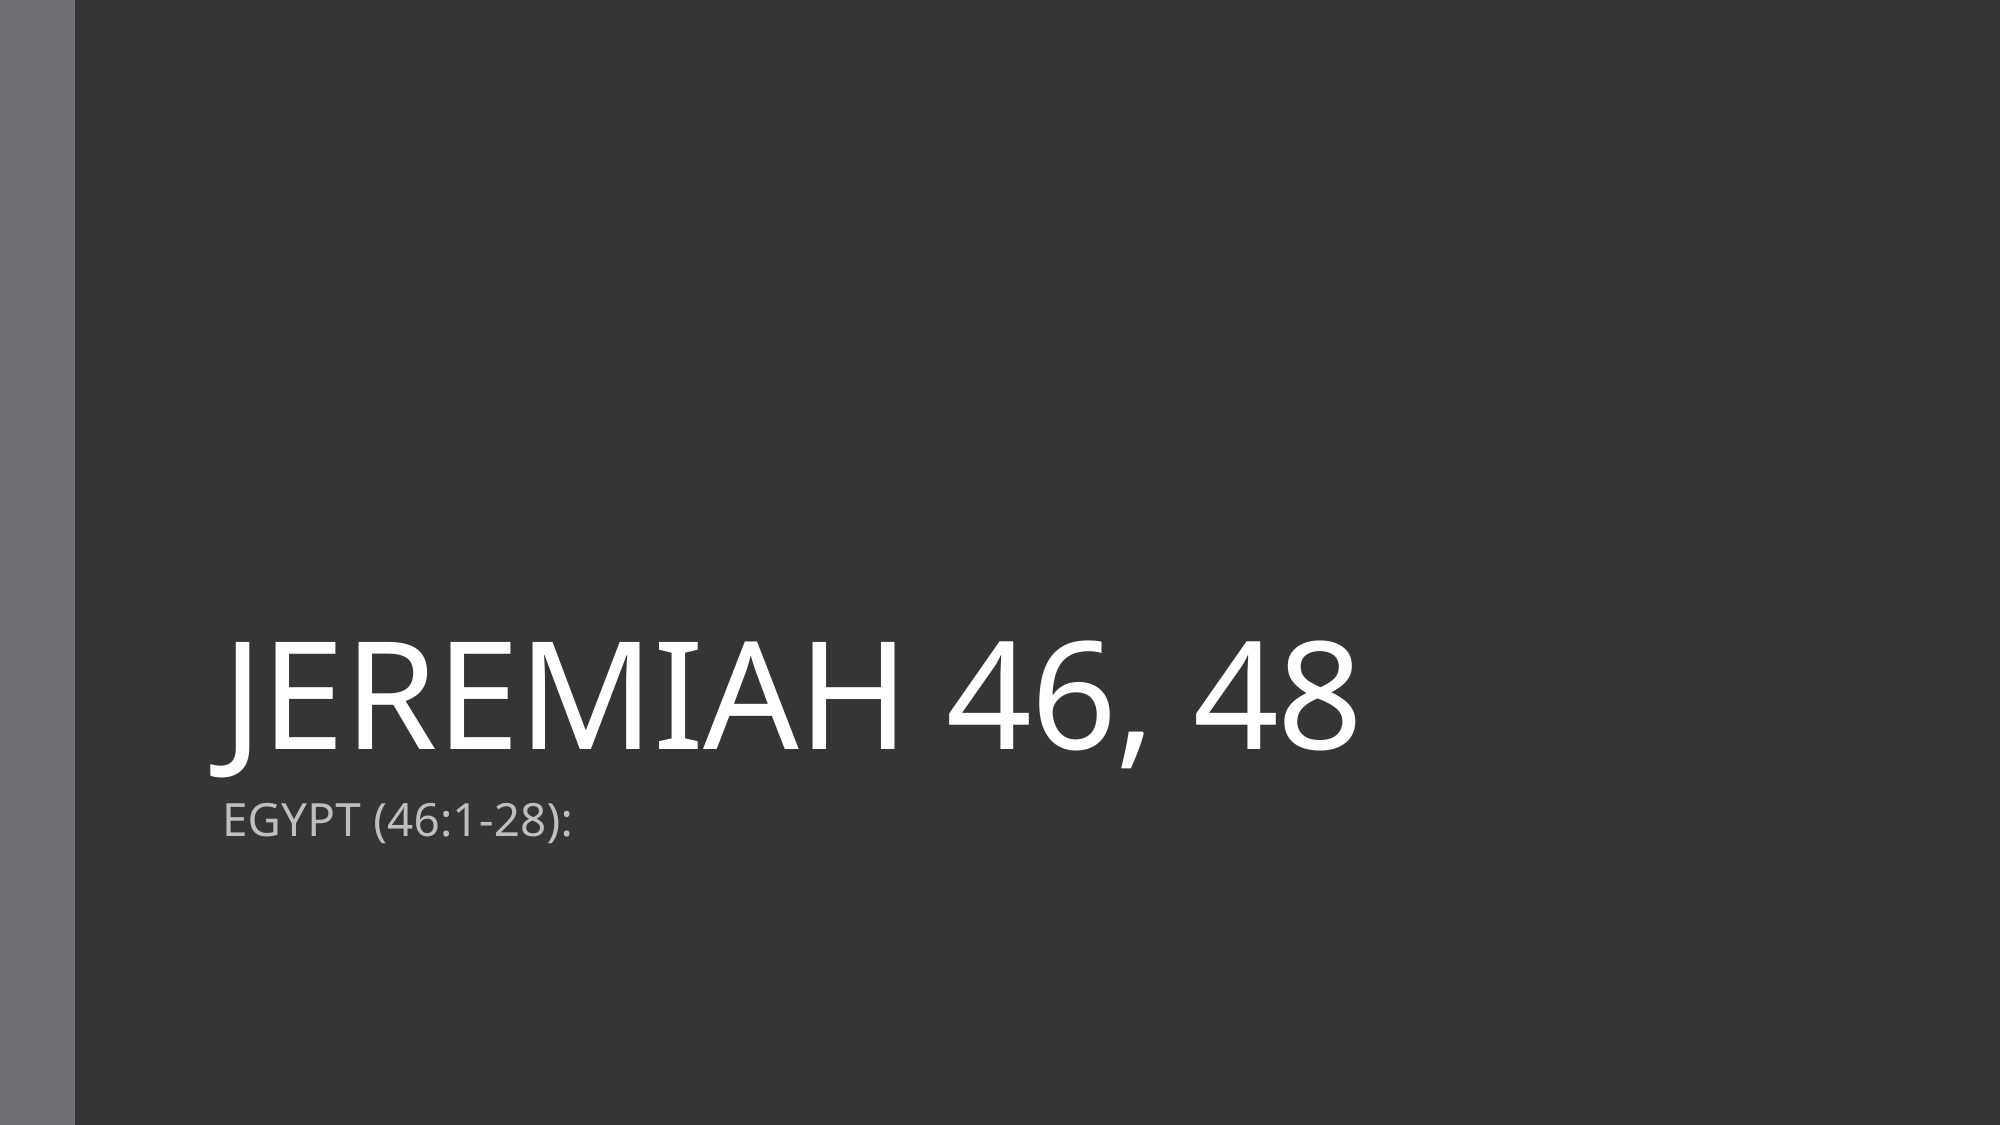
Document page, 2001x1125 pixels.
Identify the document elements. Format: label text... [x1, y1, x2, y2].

title JEREMIAH 46, 48 [206, 124, 1752, 787]
subtitle EGYPT (46:1-28): [206, 787, 1752, 1066]
